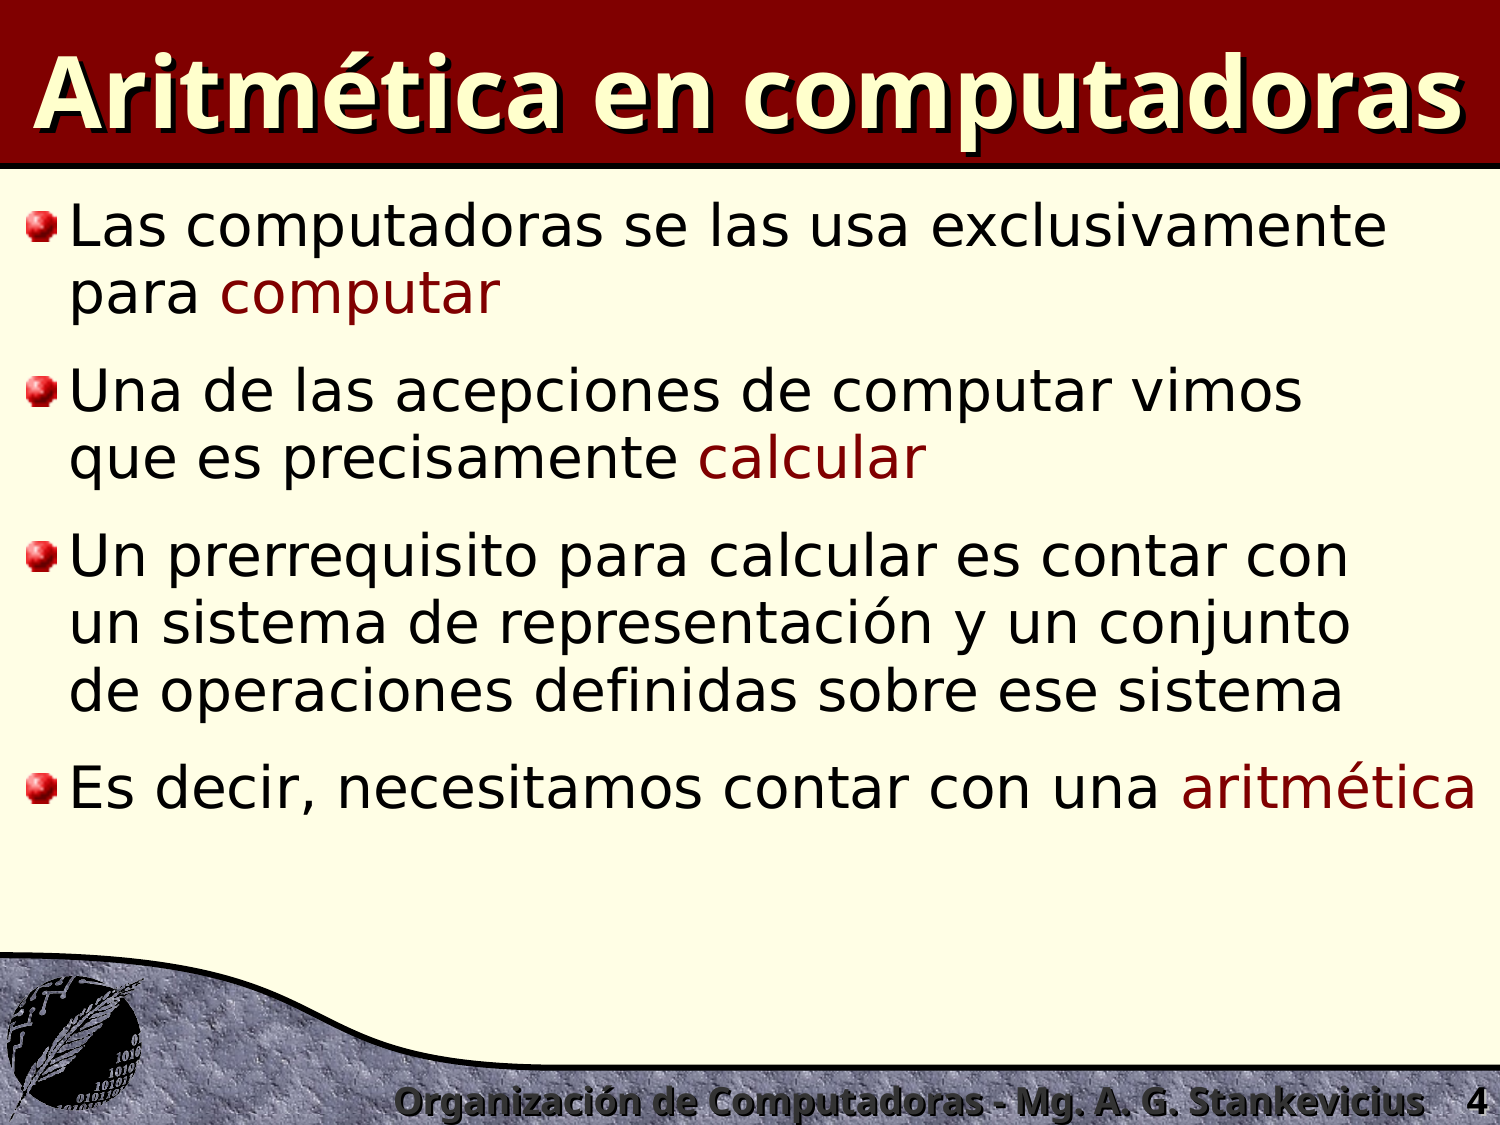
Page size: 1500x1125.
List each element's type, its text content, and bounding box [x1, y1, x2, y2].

picture [0, 959, 1500, 1125]
picture [802, 1100, 806, 1110]
title Aritmética en computadoras [15, 5, 1485, 160]
picture [448, 1100, 455, 1110]
list Las computadoras se las usa exclusivamente para computar Una de las acepciones de computar vimos que es precisamente calcular Un prerrequisito para calcular es contar con un sistema de representación y un conjunto de operaciones definidas sobre ese sistema Es decir, necesitamos contar con una aritmética [11, 192, 1486, 935]
picture [1058, 1100, 1065, 1110]
